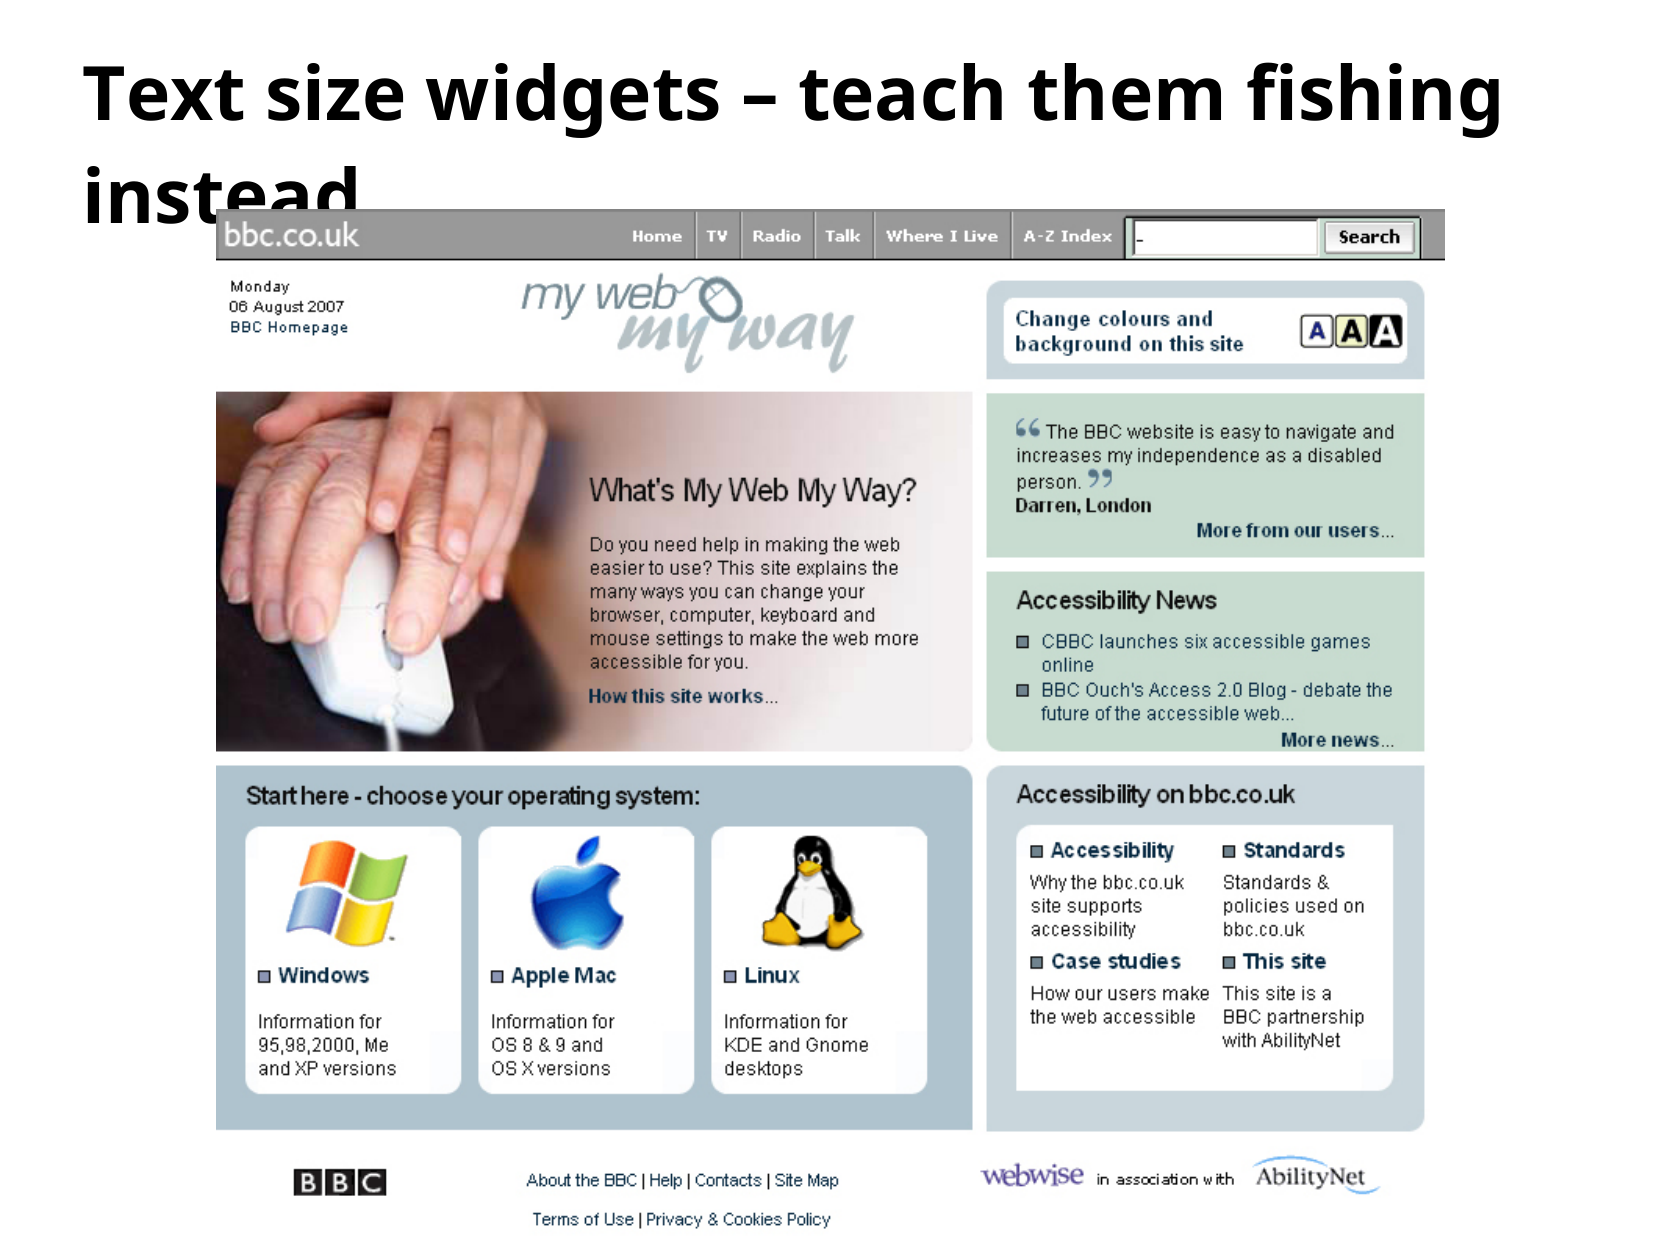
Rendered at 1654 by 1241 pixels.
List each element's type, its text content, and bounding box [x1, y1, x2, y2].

picture [216, 209, 1445, 1241]
title Text size widgets – teach them fishing instead [82, 86, 1571, 200]
